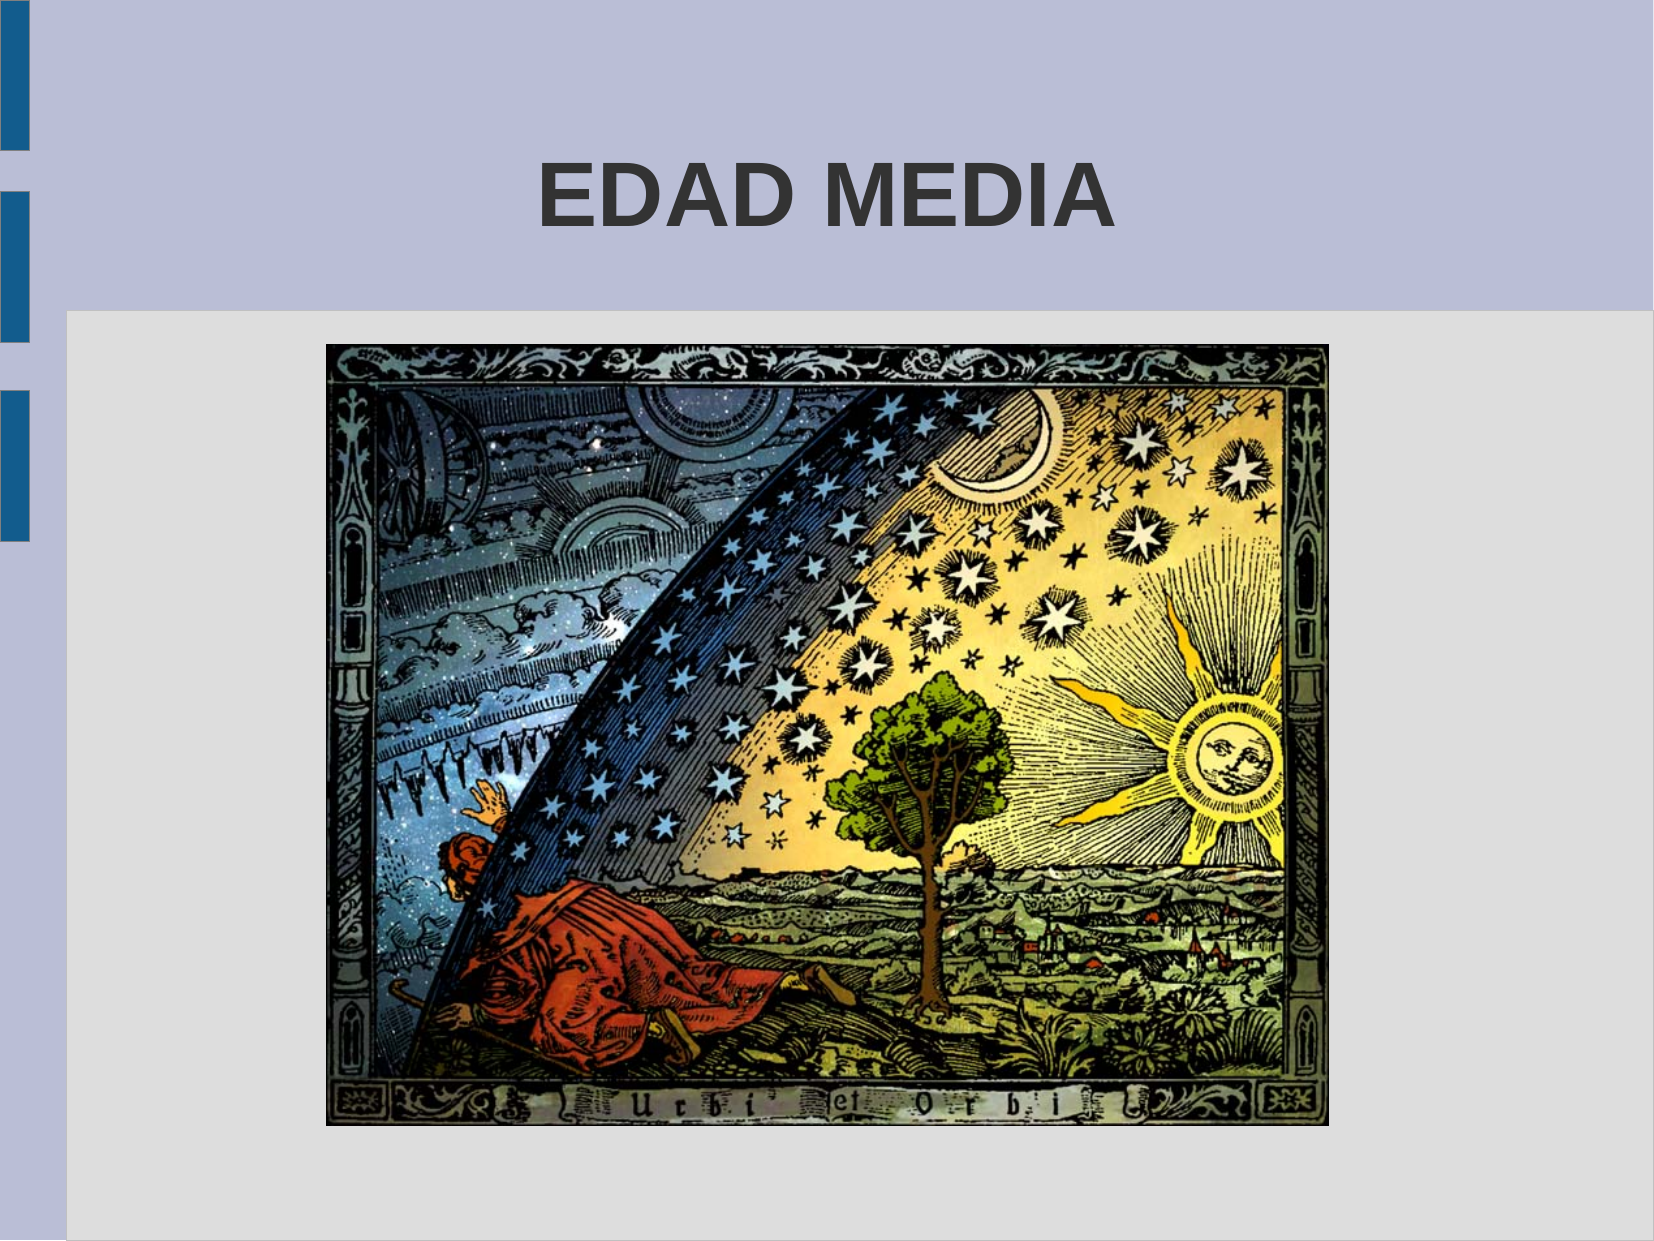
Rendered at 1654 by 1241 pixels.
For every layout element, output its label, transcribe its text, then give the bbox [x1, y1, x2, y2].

title EDAD MEDIA [121, 91, 1534, 299]
picture [326, 344, 1329, 1126]
